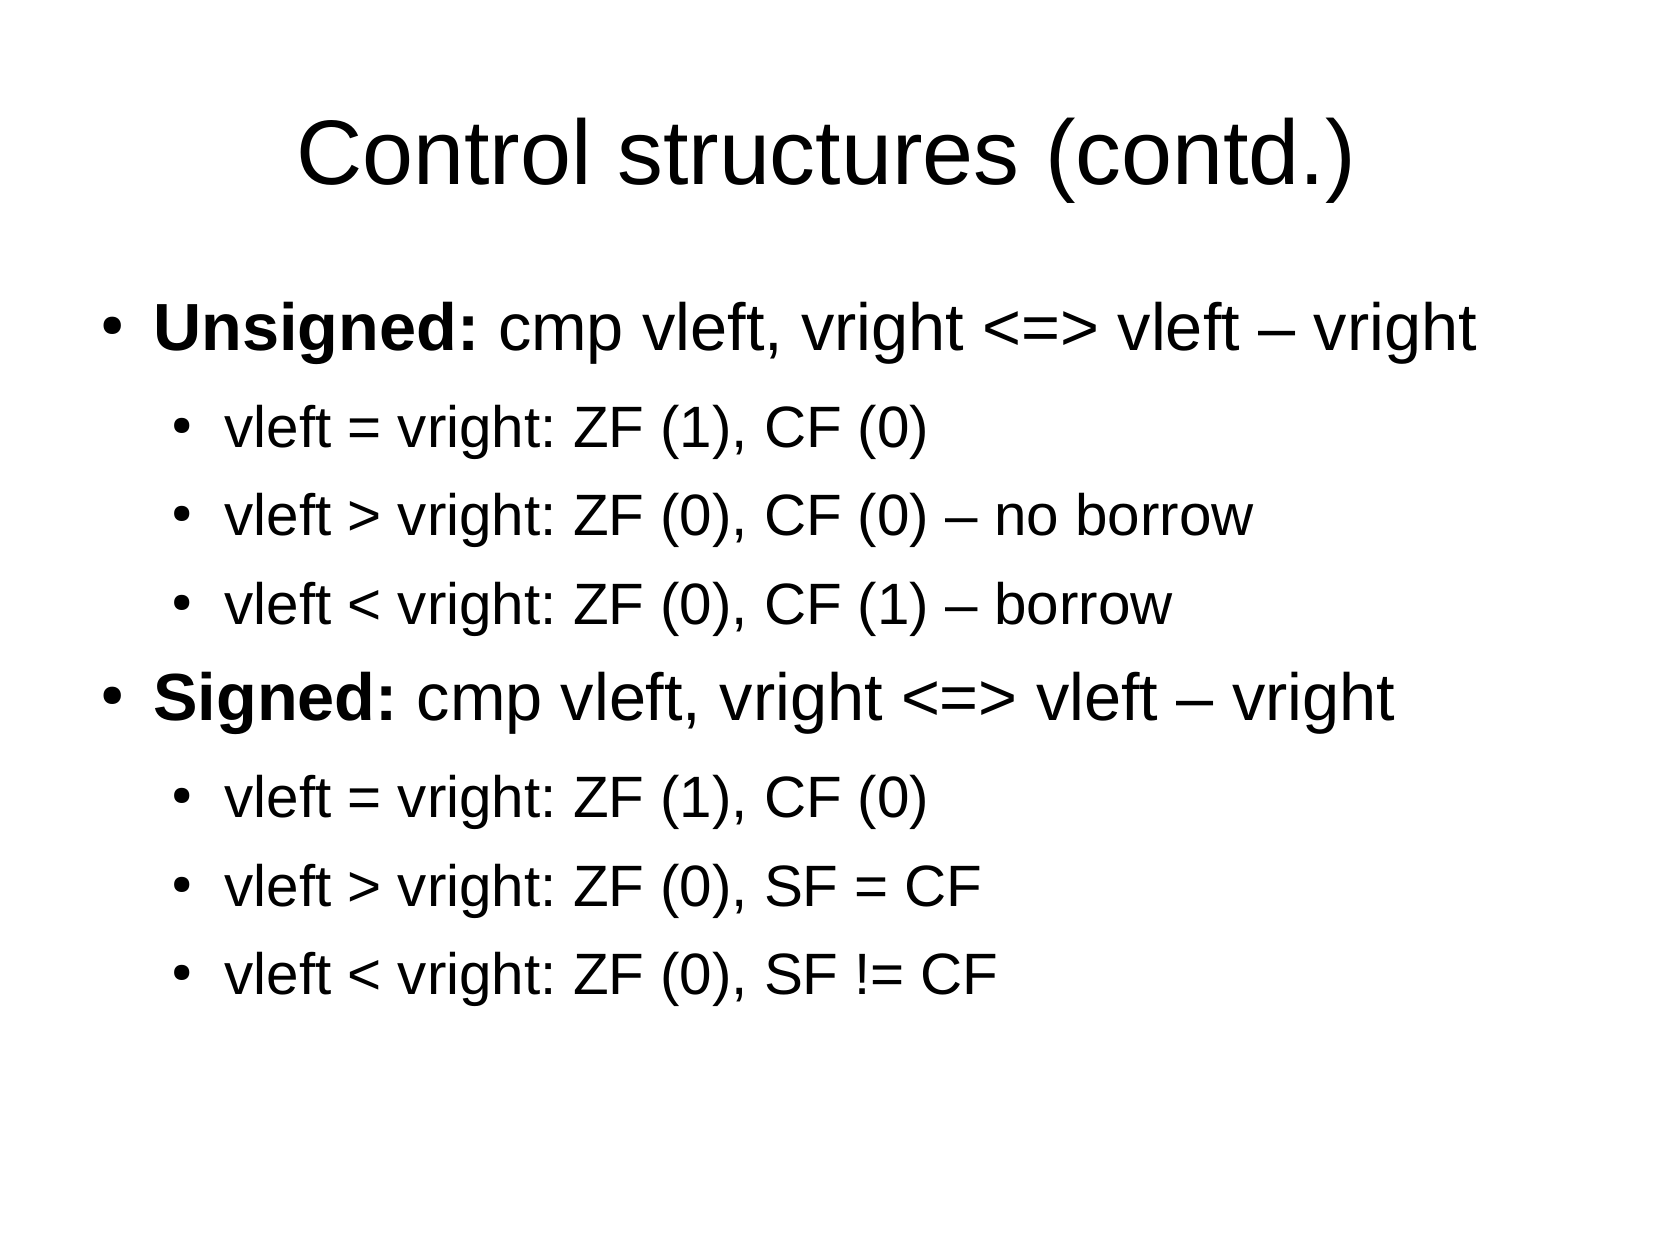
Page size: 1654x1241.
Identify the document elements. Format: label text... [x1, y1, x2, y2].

title Control structures (contd.) [82, 49, 1571, 257]
list Unsigned: cmp vleft, vright <=> vleft – vright vleft = vright: ZF (1), CF (0) vleft > vright: ZF (0), CF (0) – no borrow vleft < vright: ZF (0), CF (1) – borrow Signed: cmp vleft, vright <=> vleft – vright vleft = vright: ZF (1), CF (0) vleft > vright: ZF (0), SF = CF vleft < vright: ZF (0), SF != CF [82, 290, 1571, 1109]
